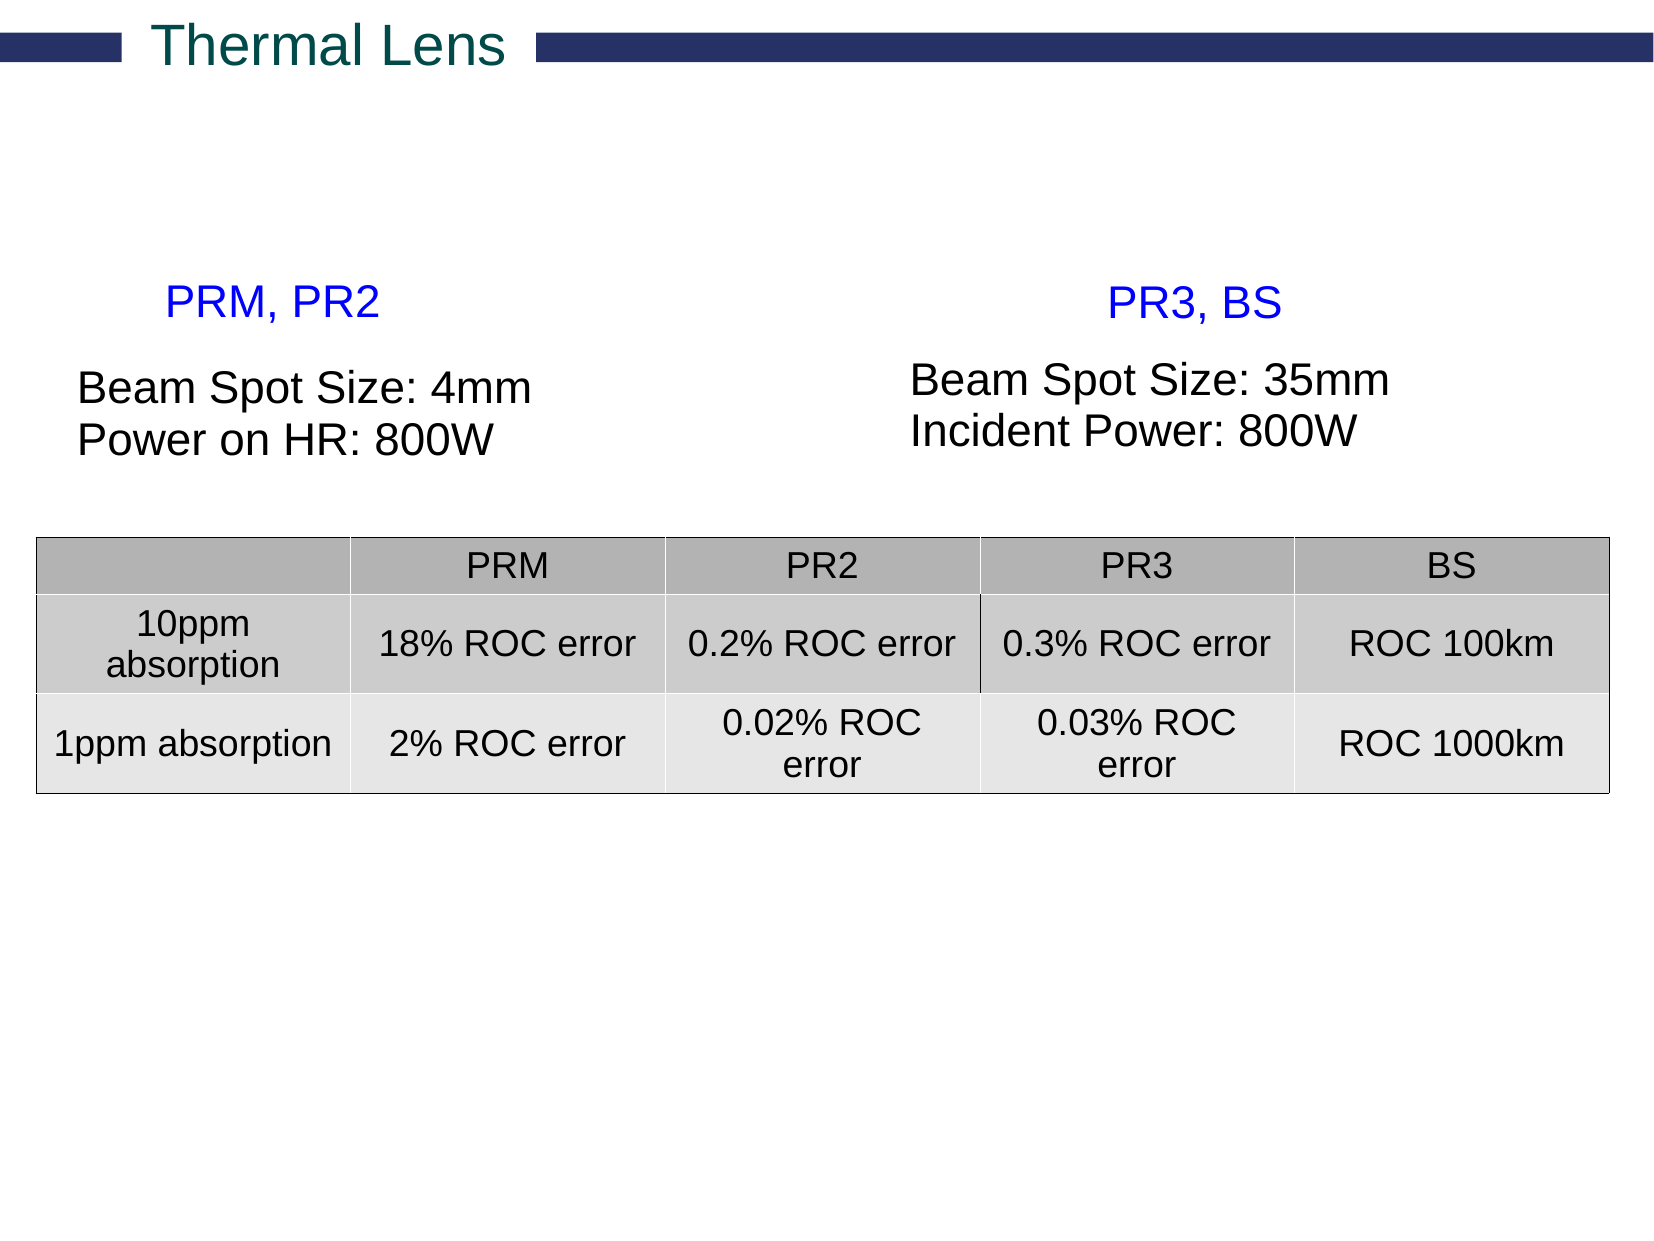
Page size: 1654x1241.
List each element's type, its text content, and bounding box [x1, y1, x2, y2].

table_cell 10ppm absorption [37, 595, 350, 693]
table_header PR2 [666, 538, 980, 594]
table_cell 2% ROC error [351, 694, 665, 793]
table_cell 0.2% ROC error [666, 595, 980, 693]
text_box Beam Spot Size: 4mm Power on HR: 800W [62, 354, 548, 473]
table_cell 0.02% ROC error [666, 694, 980, 793]
table_cell ROC 1000km [1295, 694, 1609, 793]
text_box Beam Spot Size: 35mm Incident Power: 800W [894, 346, 1406, 464]
table_header BS [1295, 538, 1609, 594]
title Thermal Lens [121, 12, 536, 78]
table_cell ROC 100km [1295, 595, 1609, 693]
text_box PR3, BS [1092, 269, 1298, 336]
table_header [37, 538, 350, 594]
table_cell 0.03% ROC error [981, 694, 1294, 793]
table_cell 1ppm absorption [37, 694, 350, 793]
text_box PRM, PR2 [150, 268, 432, 335]
table_header PR3 [981, 538, 1294, 594]
table_cell 0.3% ROC error [981, 595, 1294, 693]
table_header PRM [351, 538, 665, 594]
table_cell 18% ROC error [351, 595, 665, 693]
